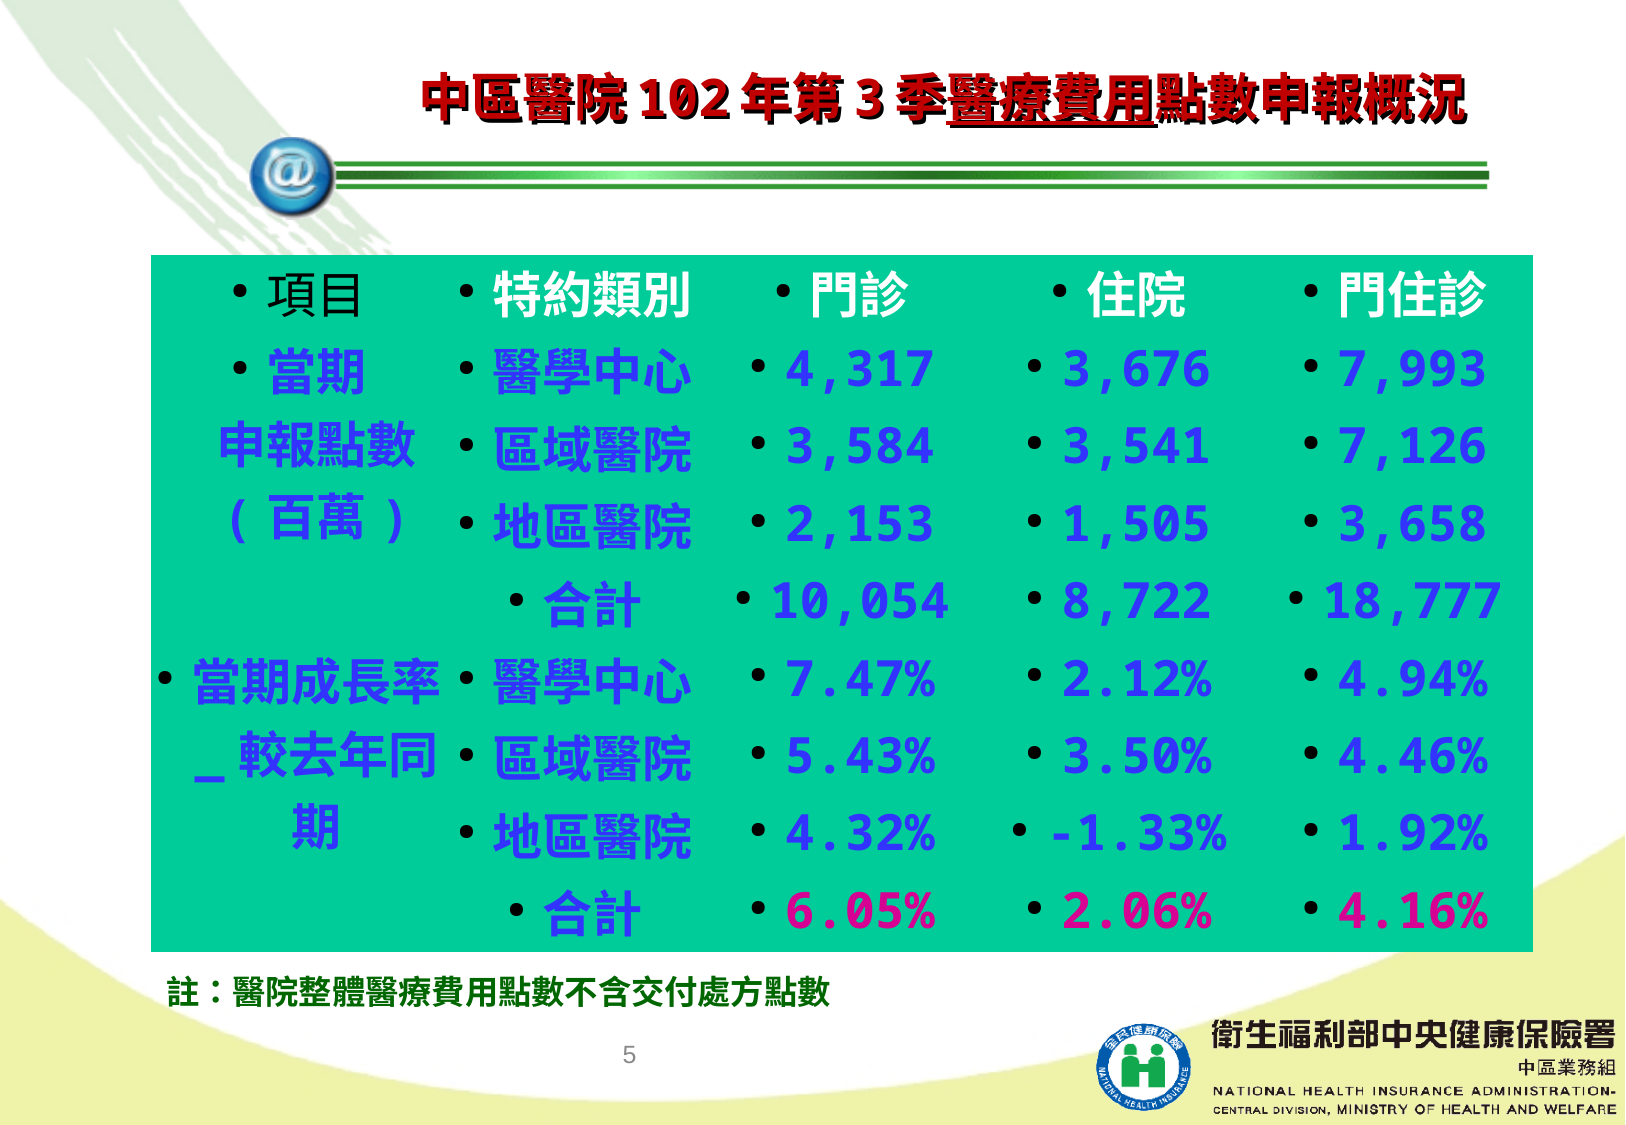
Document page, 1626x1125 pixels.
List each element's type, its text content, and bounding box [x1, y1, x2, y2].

table_header 項目 [151, 255, 446, 333]
table_cell 3.50% [980, 720, 1257, 797]
table_cell 合計 [446, 565, 704, 643]
table_cell 3,584 [704, 410, 980, 488]
table_cell 7,126 [1257, 410, 1533, 488]
table_cell 8,722 [980, 565, 1257, 643]
table_cell 地區醫院 [446, 488, 704, 565]
table_header 門住診 [1257, 255, 1533, 333]
table_cell 當期 申報點數 (百萬) [151, 333, 446, 643]
table_cell 1.92% [1257, 797, 1533, 875]
table_cell 3,541 [980, 410, 1257, 488]
table_header 特約類別 [446, 255, 704, 333]
table_cell 2,153 [704, 488, 980, 565]
table_cell 3,658 [1257, 488, 1533, 565]
table_cell 6.05% [704, 875, 980, 952]
table_cell 區域醫院 [446, 720, 704, 797]
table_cell 4.32% [704, 797, 980, 875]
table_cell 7,993 [1257, 333, 1533, 410]
table_cell 醫學中心 [446, 333, 704, 410]
table_header 門診 [704, 255, 980, 333]
table_cell 4.46% [1257, 720, 1533, 797]
table_cell 3,676 [980, 333, 1257, 410]
table_cell -1.33% [980, 797, 1257, 875]
table_cell 1,505 [980, 488, 1257, 565]
table_cell 18,777 [1257, 565, 1533, 643]
table_cell 7.47% [704, 643, 980, 720]
table_cell 4.16% [1257, 875, 1533, 952]
table_cell 區域醫院 [446, 410, 704, 488]
table_cell 10,054 [704, 565, 980, 643]
table_cell 2.12% [980, 643, 1257, 720]
table_cell 4,317 [704, 333, 980, 410]
table_cell 5.43% [704, 720, 980, 797]
text_box [607, 1023, 987, 1084]
text_box 註：醫院整體醫療費用點數不含交付處方點數 [151, 964, 1049, 1020]
table_cell 4.94% [1257, 643, 1533, 720]
title 中區醫院102年第3季醫療費用點數申報概況 [292, 54, 1593, 149]
table_cell 醫學中心 [446, 643, 704, 720]
table_cell 合計 [446, 875, 704, 952]
table_header 住院 [980, 255, 1257, 333]
table_cell 2.06% [980, 875, 1257, 952]
table_cell 地區醫院 [446, 797, 704, 875]
table_cell 當期成長率 _較去年同期 [151, 643, 446, 952]
